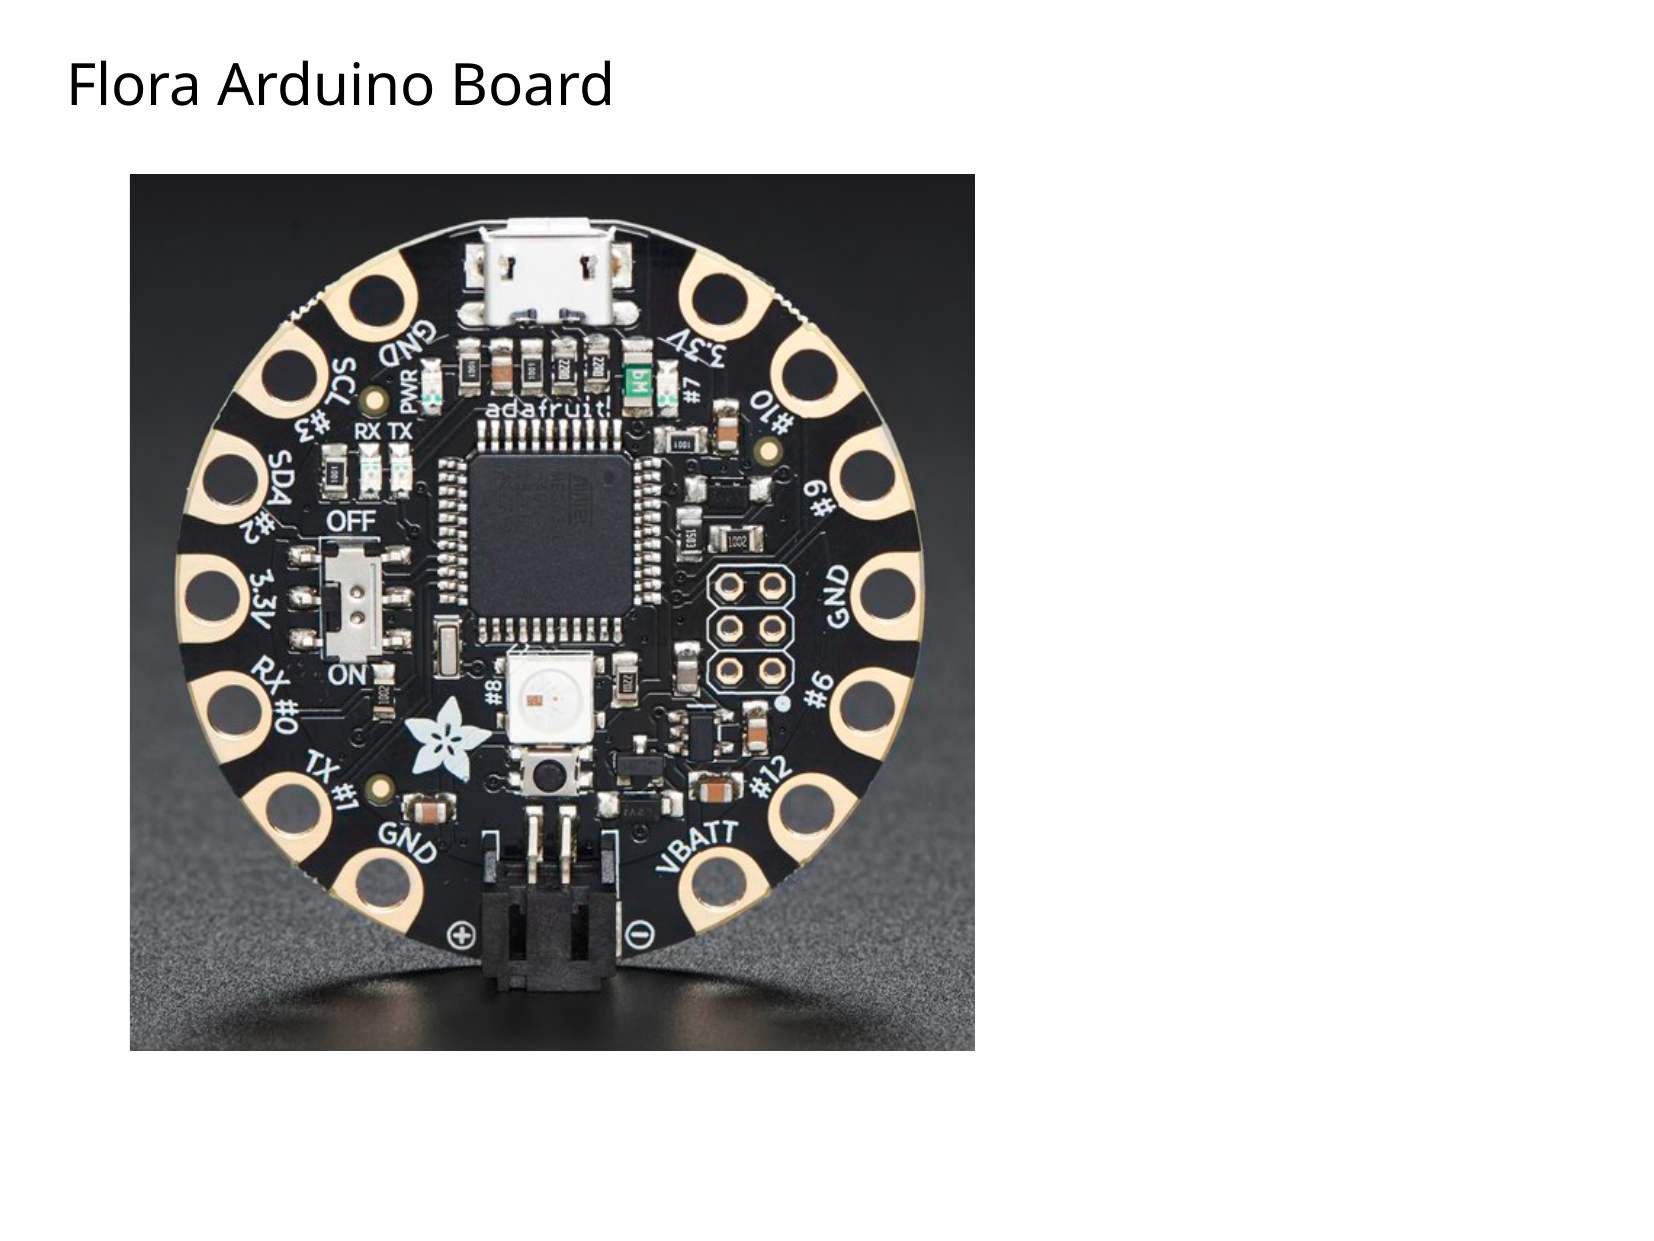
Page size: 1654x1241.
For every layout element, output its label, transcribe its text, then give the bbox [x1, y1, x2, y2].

title Flora Arduino Board [51, 32, 772, 127]
picture [129, 174, 976, 1051]
